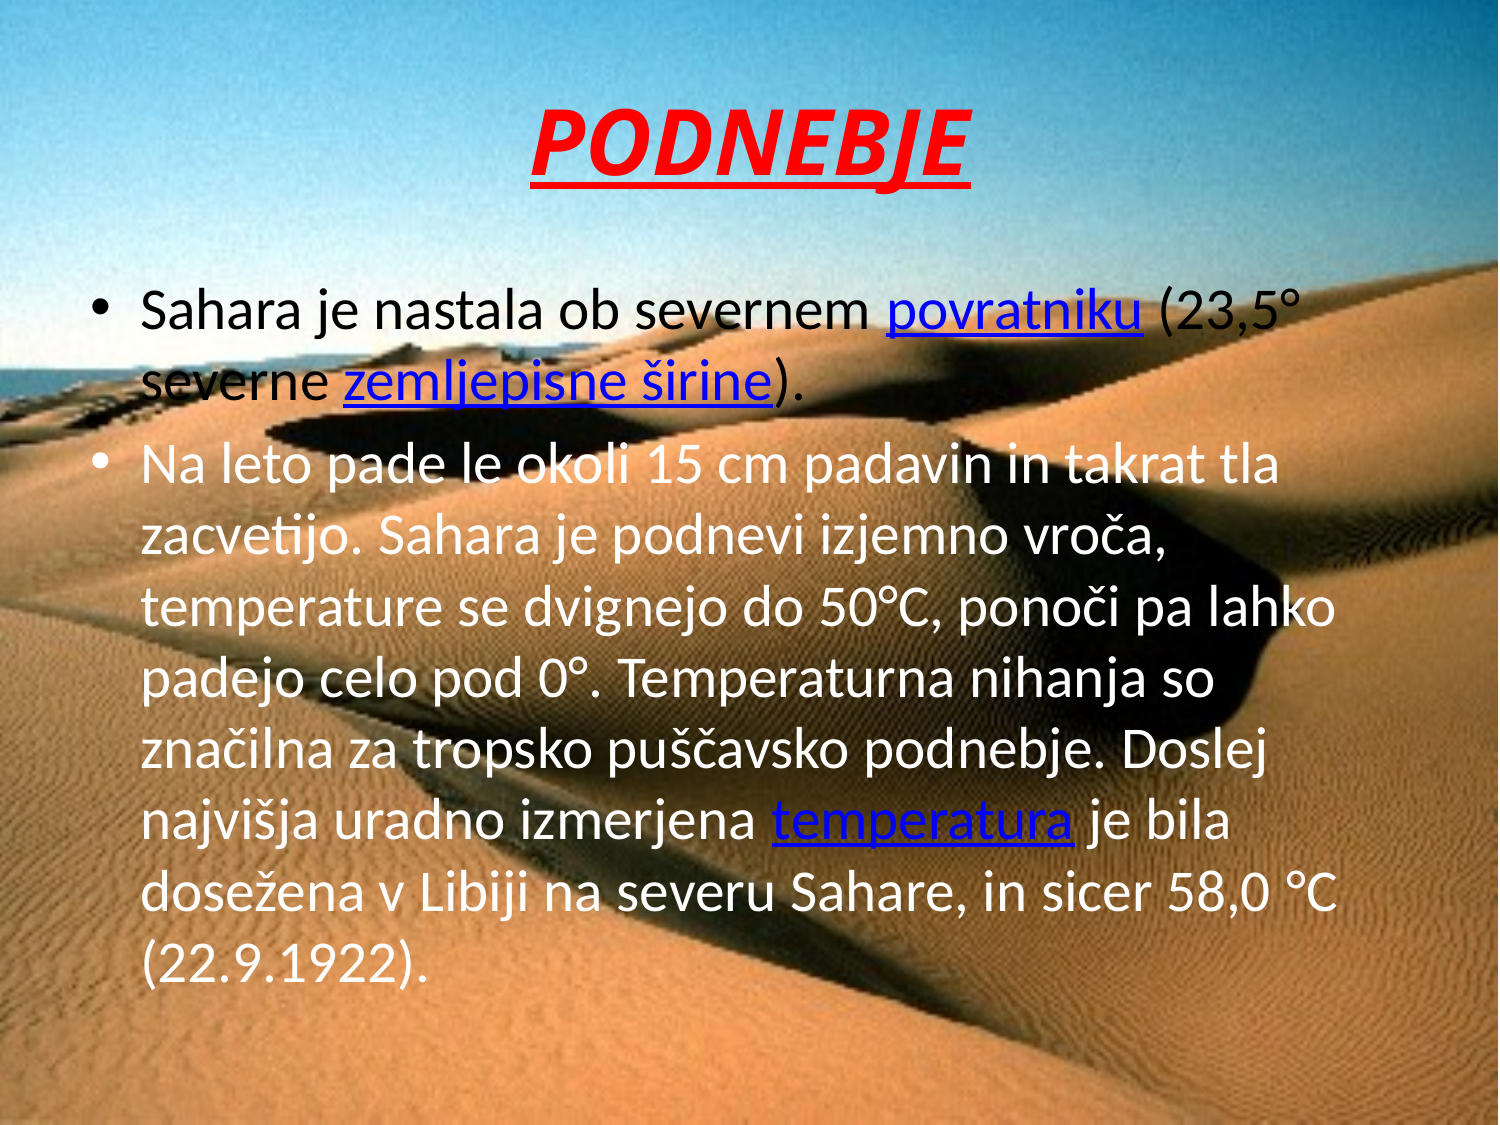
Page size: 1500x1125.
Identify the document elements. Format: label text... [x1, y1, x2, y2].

title PODNEBJE [75, 45, 1425, 233]
picture [0, 0, 1498, 1125]
list Sahara je nastala ob severnem povratniku (23,5° severne zemljepisne širine). Na leto pade le okoli 15 cm padavin in takrat tla zacvetijo. Sahara je podnevi izjemno vroča, temperature se dvignejo do 50°C, ponoči pa lahko padejo celo pod 0°. Temperaturna nihanja so značilna za tropsko puščavsko podnebje. Doslej najvišja uradno izmerjena temperatura je bila dosežena v Libiji na severu Sahare, in sicer 58,0 °C (22.9.1922). [75, 262, 1425, 1005]
